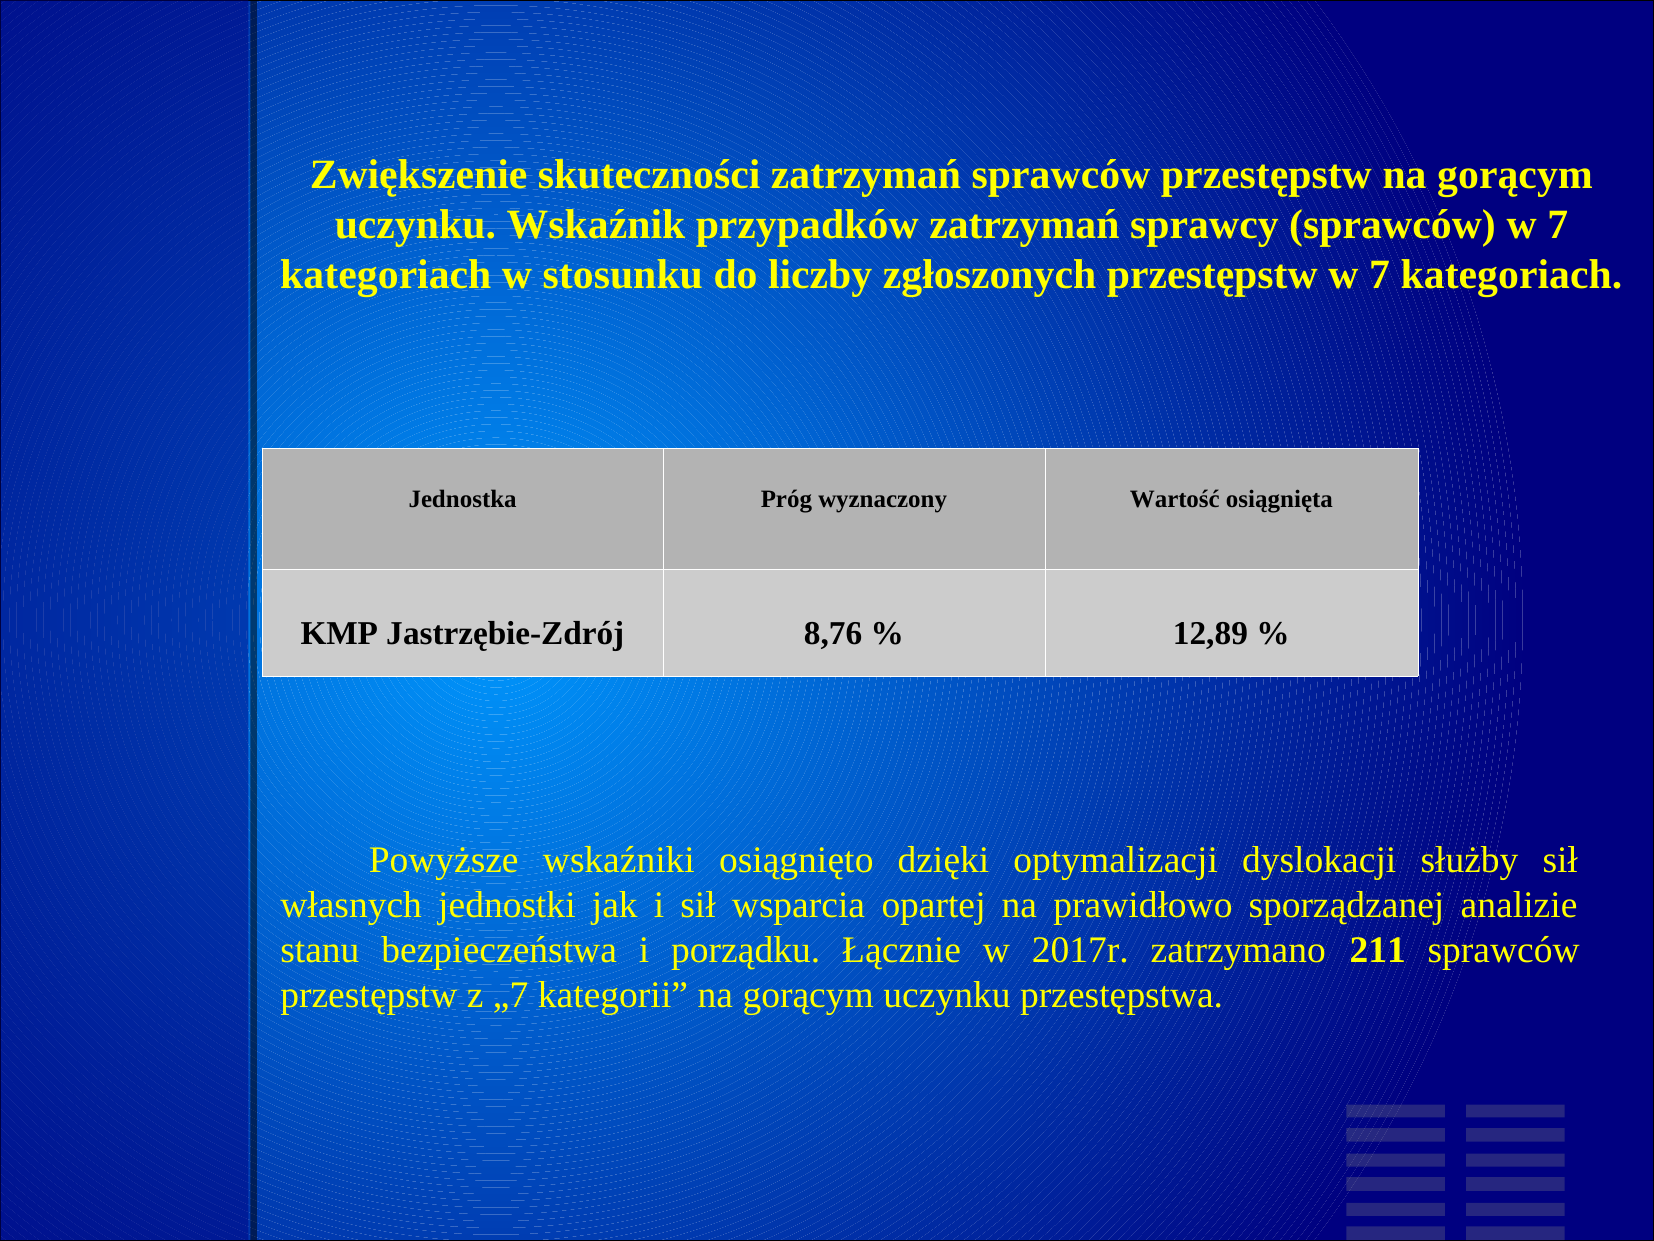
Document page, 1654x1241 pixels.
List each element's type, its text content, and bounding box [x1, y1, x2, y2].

table_header Jednostka [263, 449, 663, 569]
table_cell KMP Jastrzębie-Zdrój [263, 570, 663, 676]
table_cell 8,76 % [664, 570, 1045, 676]
table_header Próg wyznaczony [664, 449, 1045, 569]
table_cell 12,89 % [1046, 570, 1418, 676]
text_box Zwiększenie skuteczności zatrzymań sprawców przestępstw na gorącym uczynku. Wskaźnik przypadków zatrzymań sprawcy (sprawców) w 7 kategoriach w stosunku do liczby zgłoszonych przestępstw w 7 kategoriach. [250, 139, 1654, 355]
table_header Wartość osiągnięta [1046, 449, 1418, 569]
text_box Powyższe wskaźniki osiągnięto dzięki optymalizacji dyslokacji służby sił własnych jednostki jak i sił wsparcia opartej na prawidłowo sporządzanej analizie stanu bezpieczeństwa i porządku. Łącznie w 2017r. zatrzymano 211 sprawców przestępstw z „7 kategorii” na gorącym uczynku przestępstwa. [265, 827, 1595, 1152]
